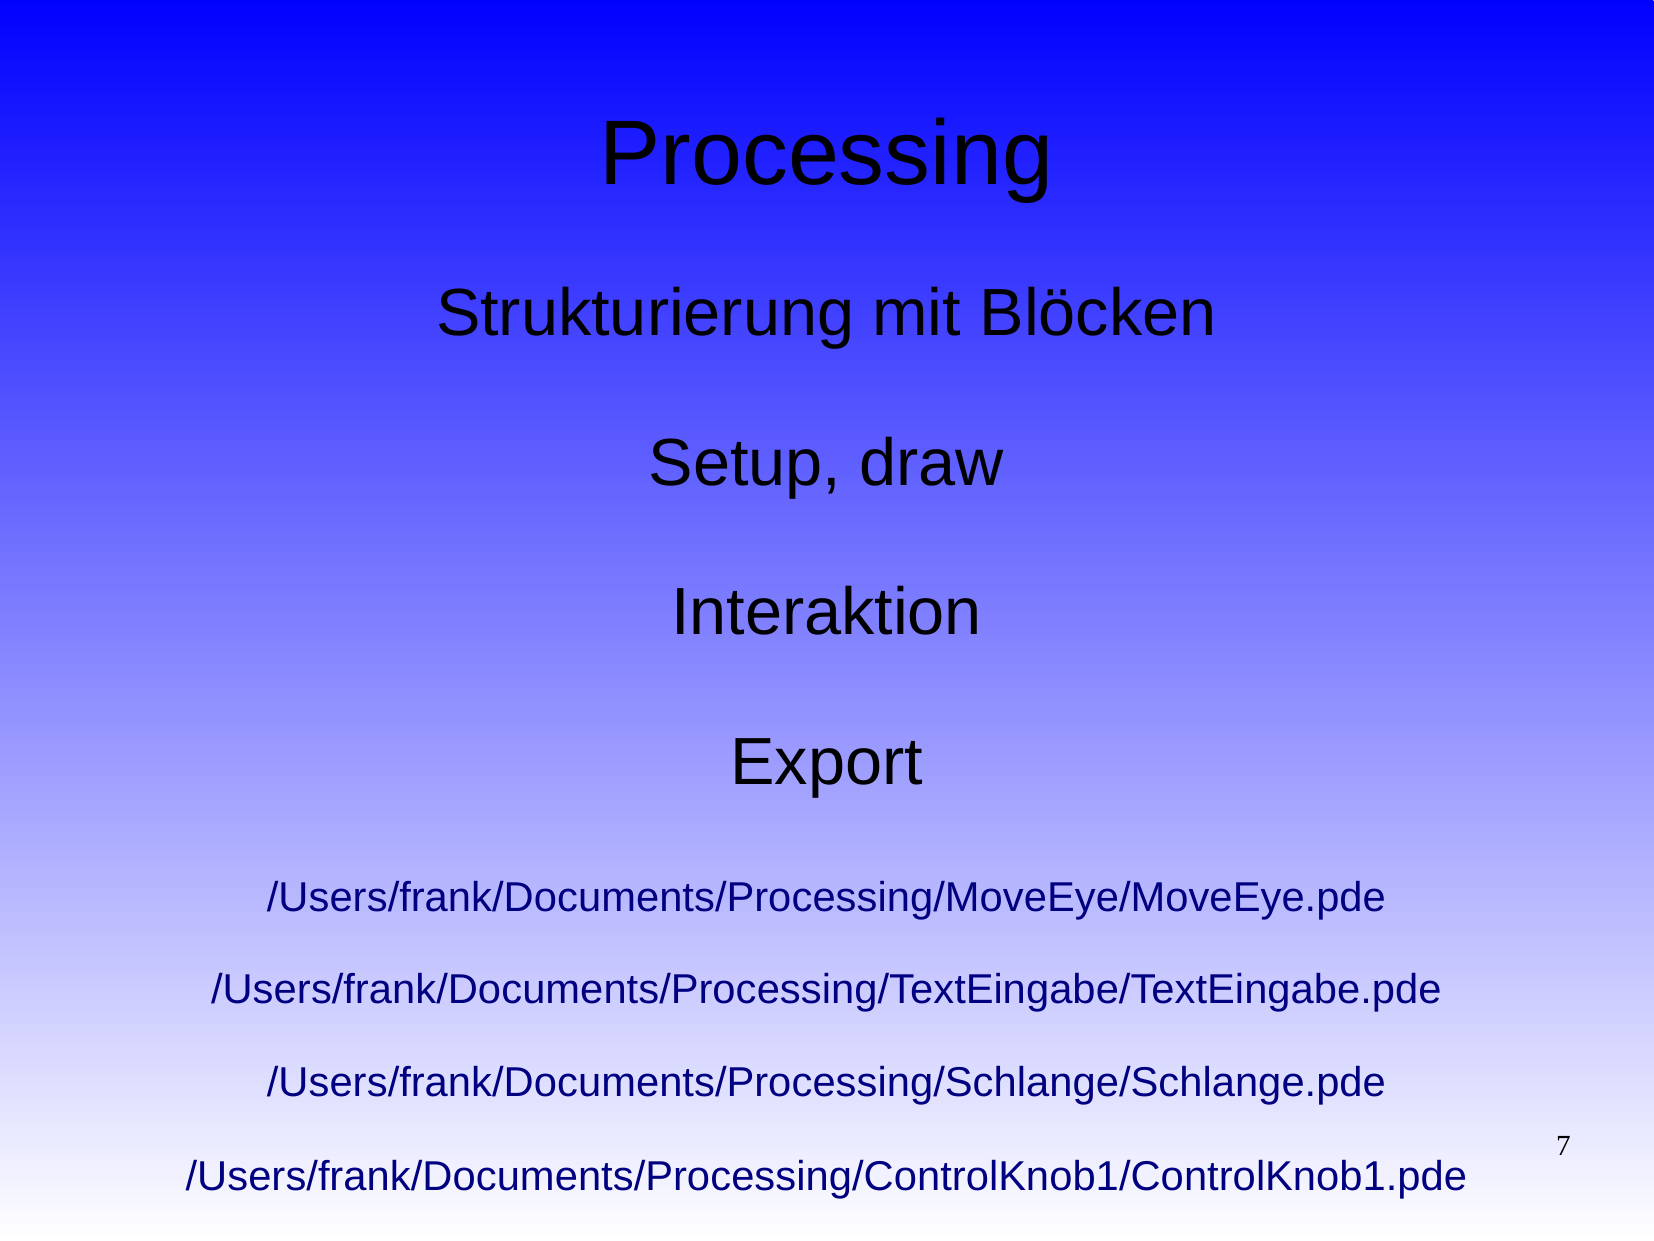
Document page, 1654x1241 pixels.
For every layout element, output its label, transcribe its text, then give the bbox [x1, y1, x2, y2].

subtitle Strukturierung mit Blöcken Setup, draw Interaktion Export /Users/frank/Documents/Processing/MoveEye/MoveEye.pde /Users/frank/Documents/Processing/TextEingabe/TextEingabe.pde /Users/frank/Documents/Processing/Schlange/Schlange.pde /Users/frank/Documents/Processing/ControlKnob1/ControlKnob1.pde [82, 201, 1571, 1198]
title Processing [82, 49, 1571, 201]
